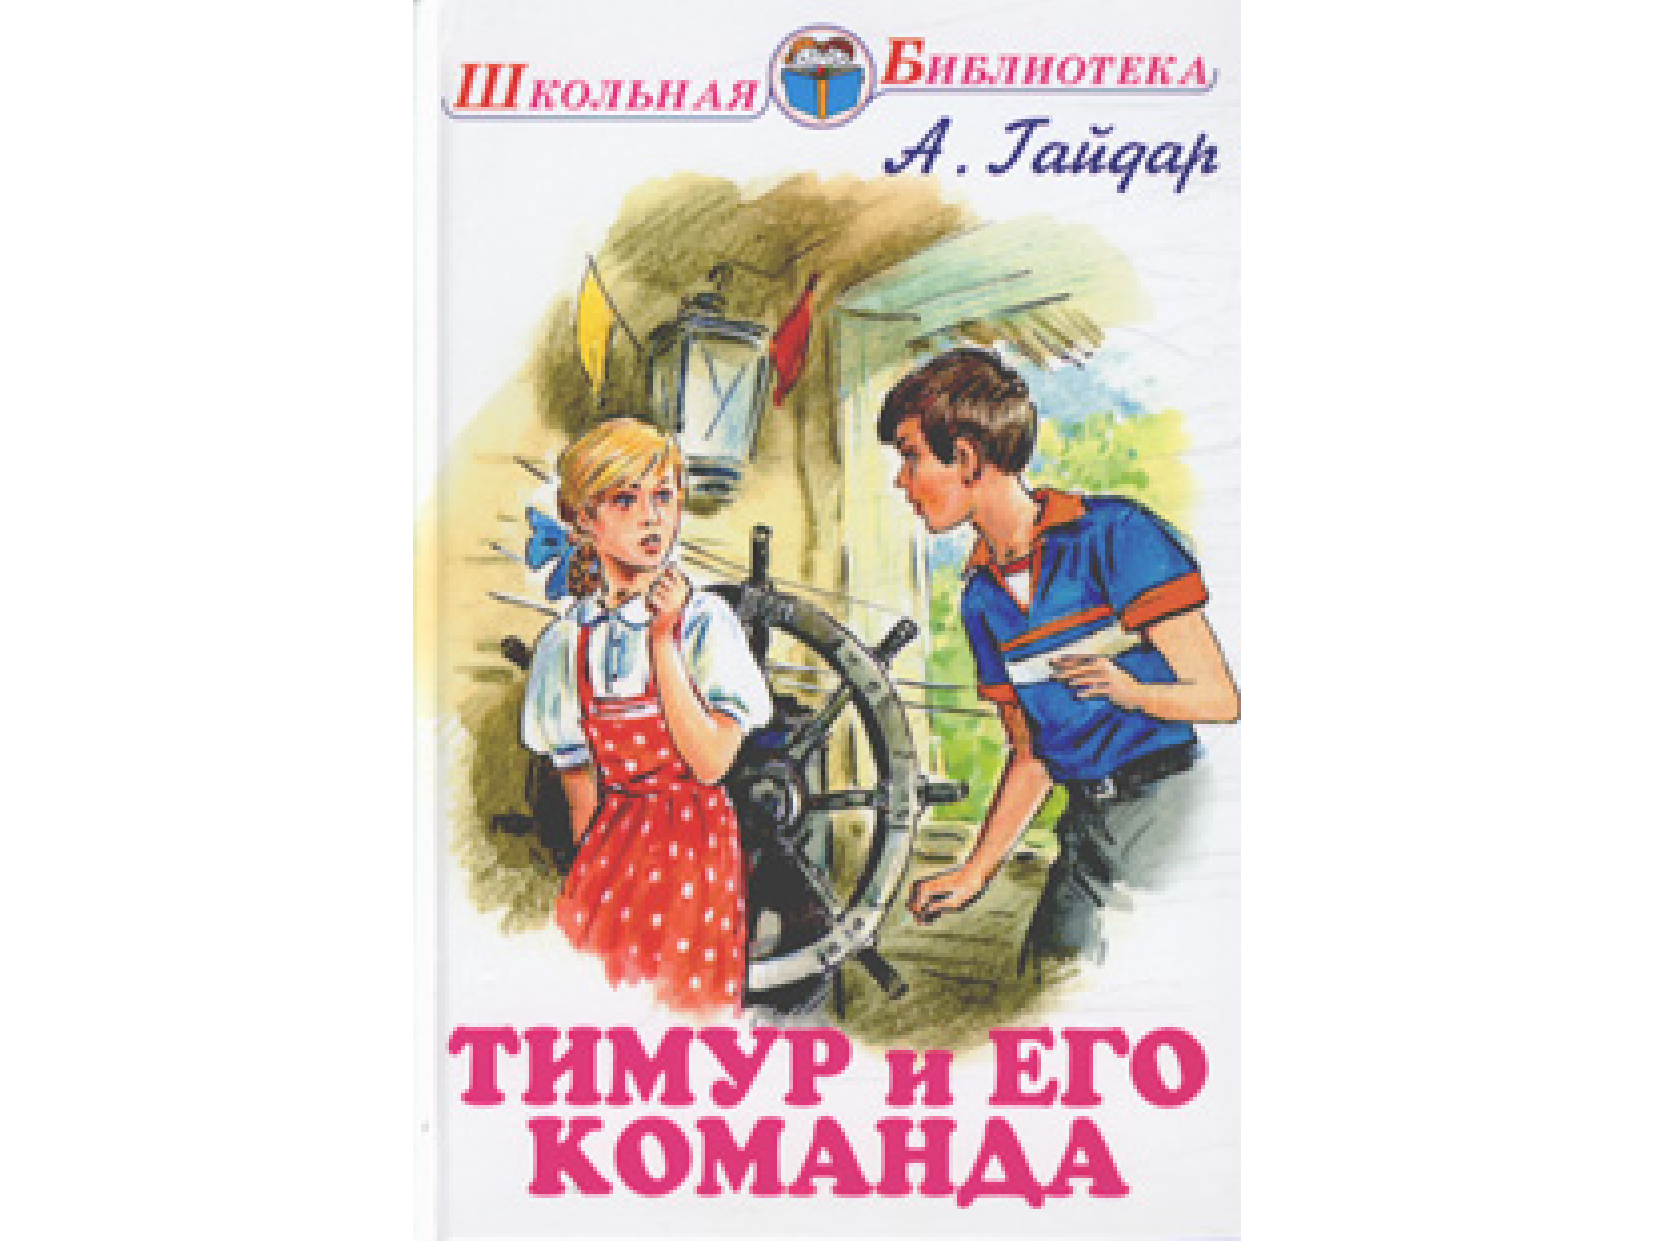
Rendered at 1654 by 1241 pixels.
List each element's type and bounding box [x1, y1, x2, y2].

picture [413, 0, 1241, 1241]
